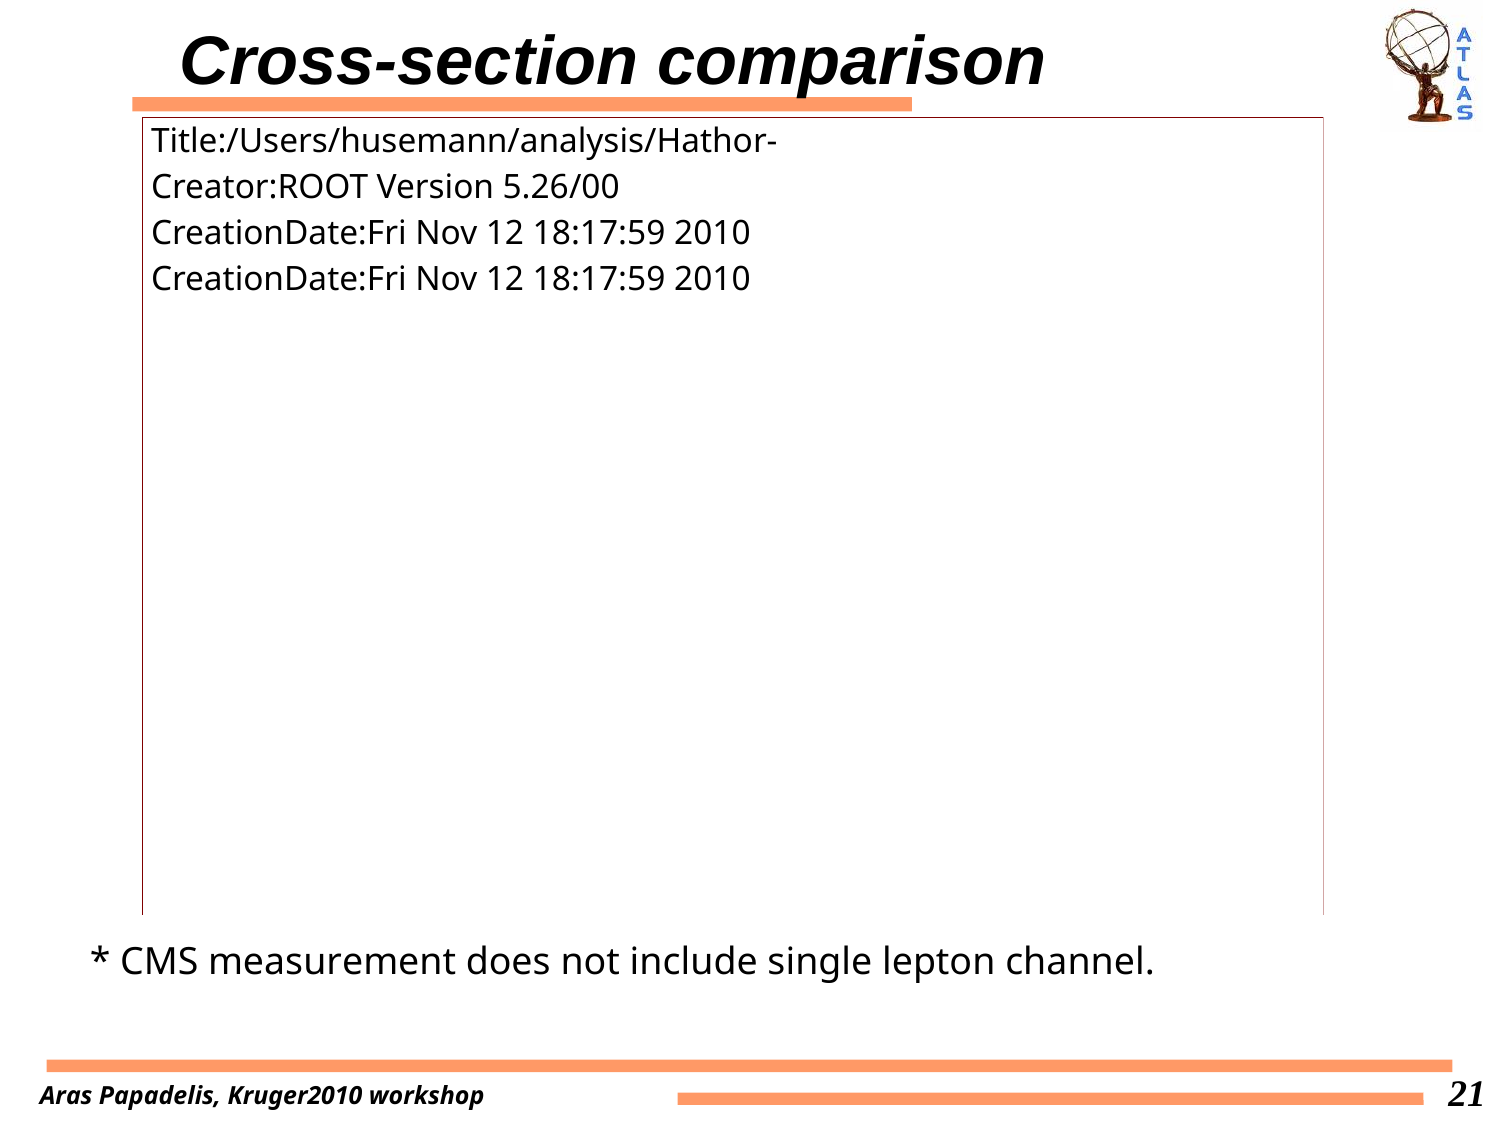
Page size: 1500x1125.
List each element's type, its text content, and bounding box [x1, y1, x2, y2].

picture [1380, 0, 1483, 132]
picture [140, 114, 1324, 915]
text_box * CMS measurement does not include single lepton channel. [75, 929, 1351, 990]
title Cross-section comparison [137, 15, 1342, 109]
